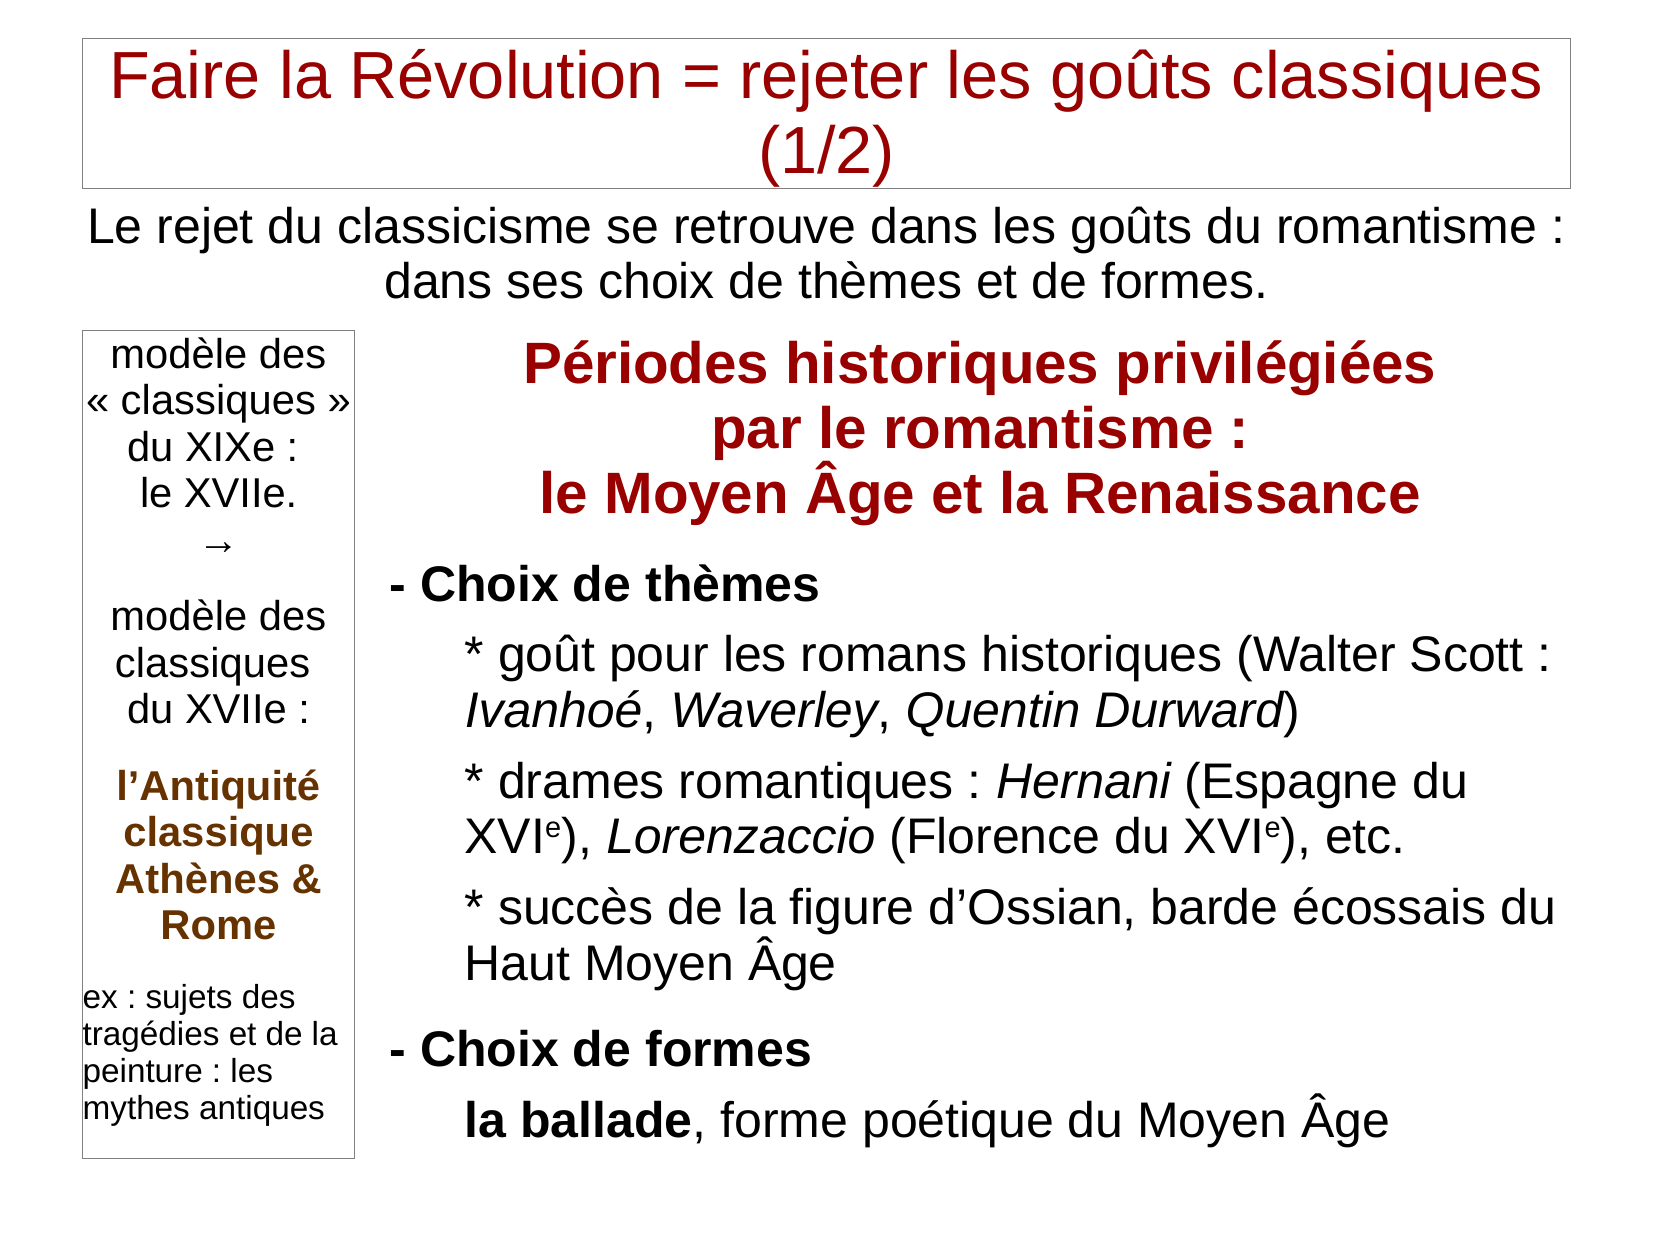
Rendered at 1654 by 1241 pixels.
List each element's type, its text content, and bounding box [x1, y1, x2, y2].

list modèle des « classiques » du XIXe : le XVIIe. → modèle des classiques du XVIIe : l’Antiquité classique Athènes & Rome ex : sujets des tragédies et de la peinture : les mythes antiques [82, 330, 355, 1159]
list Le rejet du classicisme se retrouve dans les goûts du romantisme : dans ses choix de thèmes et de formes. [82, 198, 1571, 310]
title Faire la Révolution = rejeter les goûts classiques (1/2) [82, 38, 1571, 189]
list Périodes historiques privilégiées par le romantisme : le Moyen Âge et la Renaissance - Choix de thèmes * goût pour les romans historiques (Walter Scott : Ivanhoé, Waverley, Quentin Durward) * drames romantiques : Hernani (Espagne du XVIe), Lorenzaccio (Florence du XVIe), etc. * succès de la figure d’Ossian, barde écossais du Haut Moyen Âge - Choix de formes la ballade, forme poétique du Moyen Âge [389, 330, 1572, 1157]
